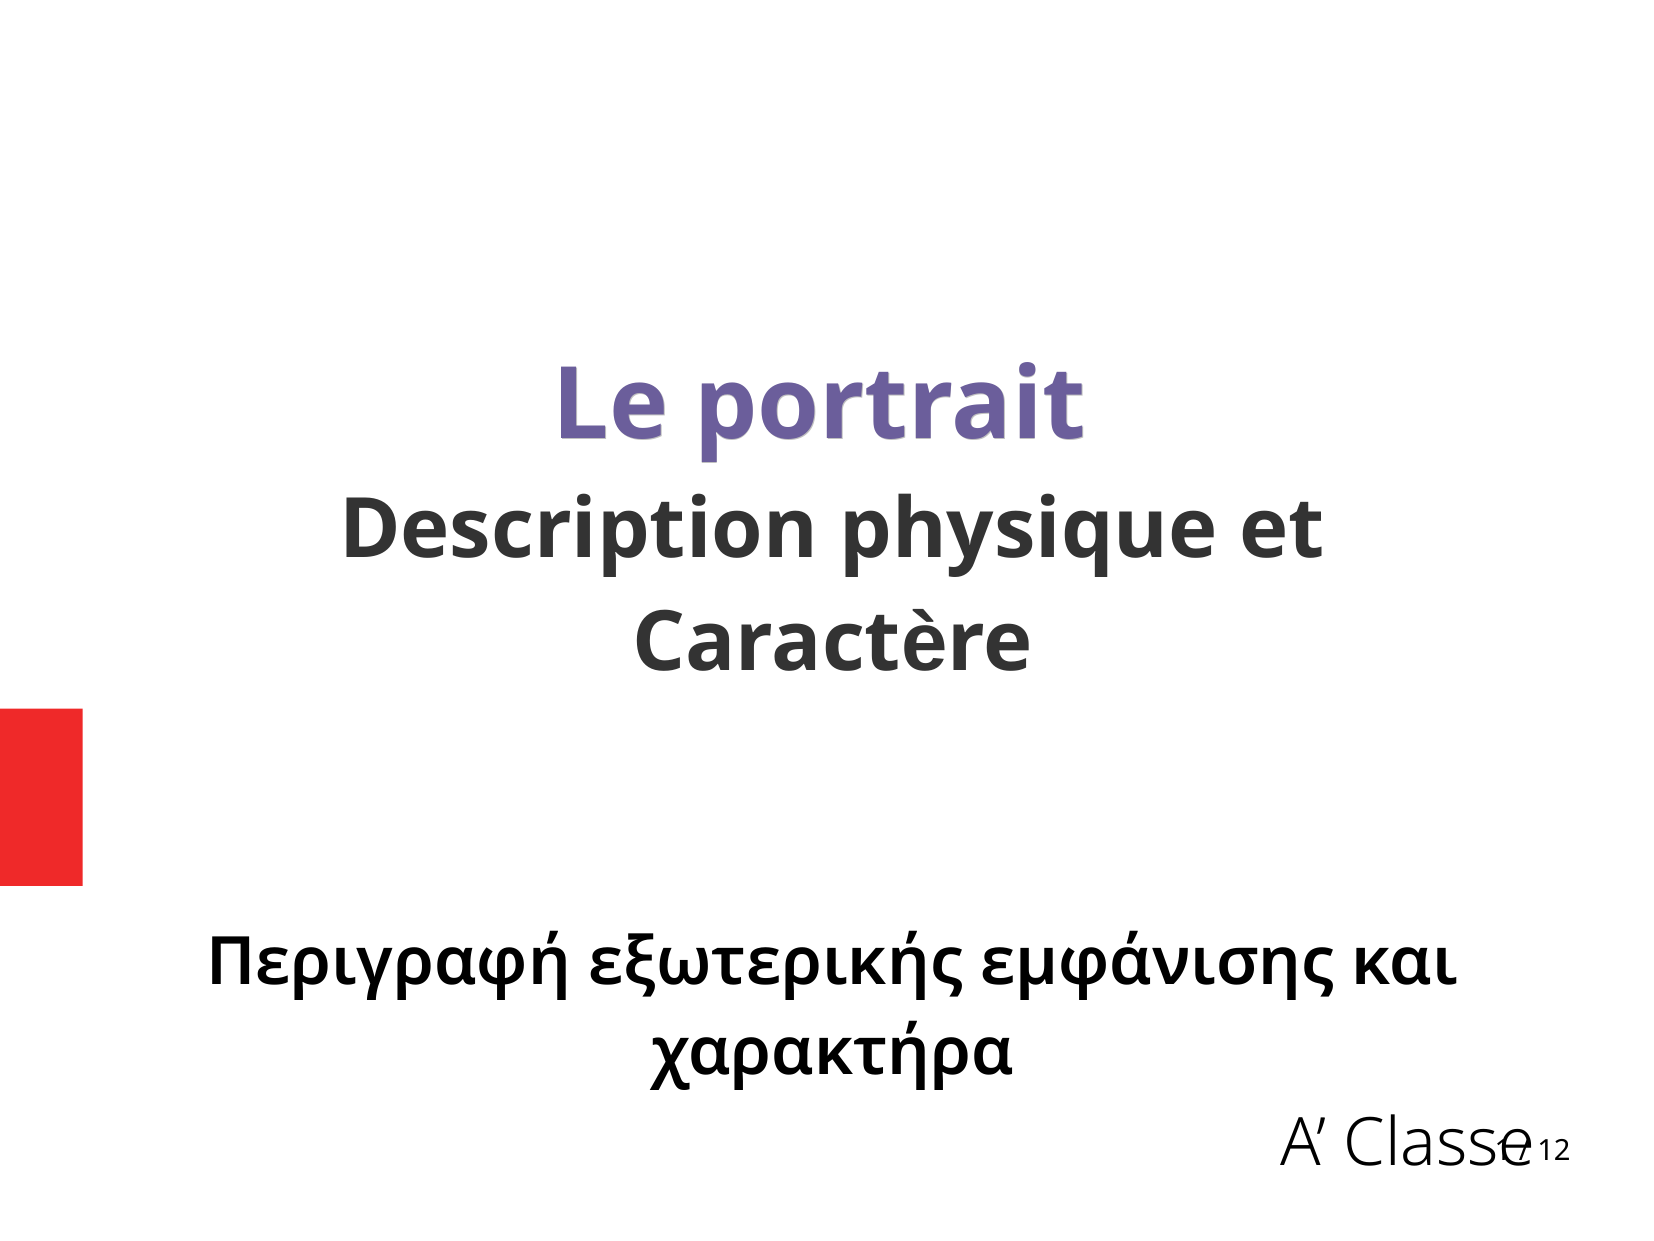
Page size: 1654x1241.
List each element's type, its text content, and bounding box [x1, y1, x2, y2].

subtitle Περιγραφή εξωτερικής εμφάνισης και χαρακτήρα A’ Classe [129, 931, 1536, 1167]
title Le portrait Description physique et Caractère [129, 331, 1536, 696]
